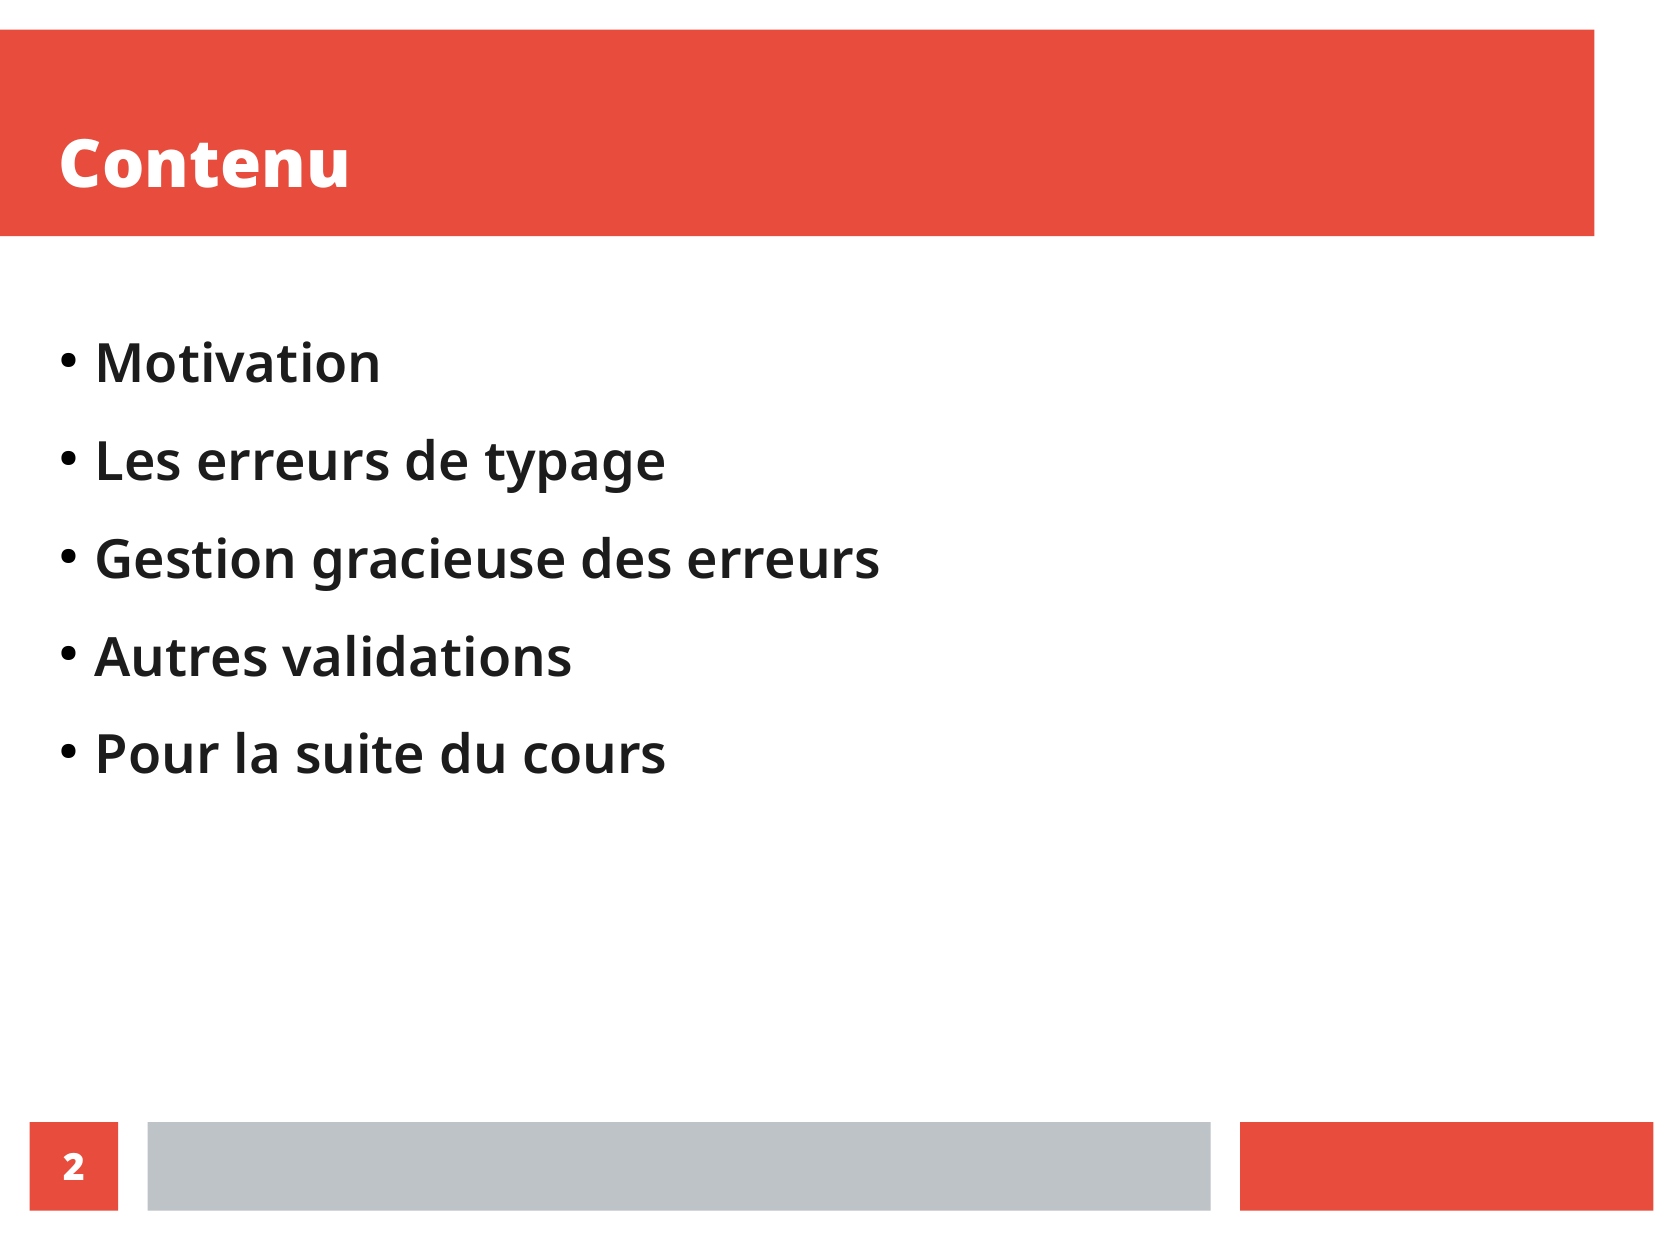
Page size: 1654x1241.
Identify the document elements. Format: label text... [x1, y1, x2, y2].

list Motivation Les erreurs de typage Gestion gracieuse des erreurs Autres validations Pour la suite du cours [59, 324, 1565, 1093]
title Contenu [59, 59, 1595, 207]
